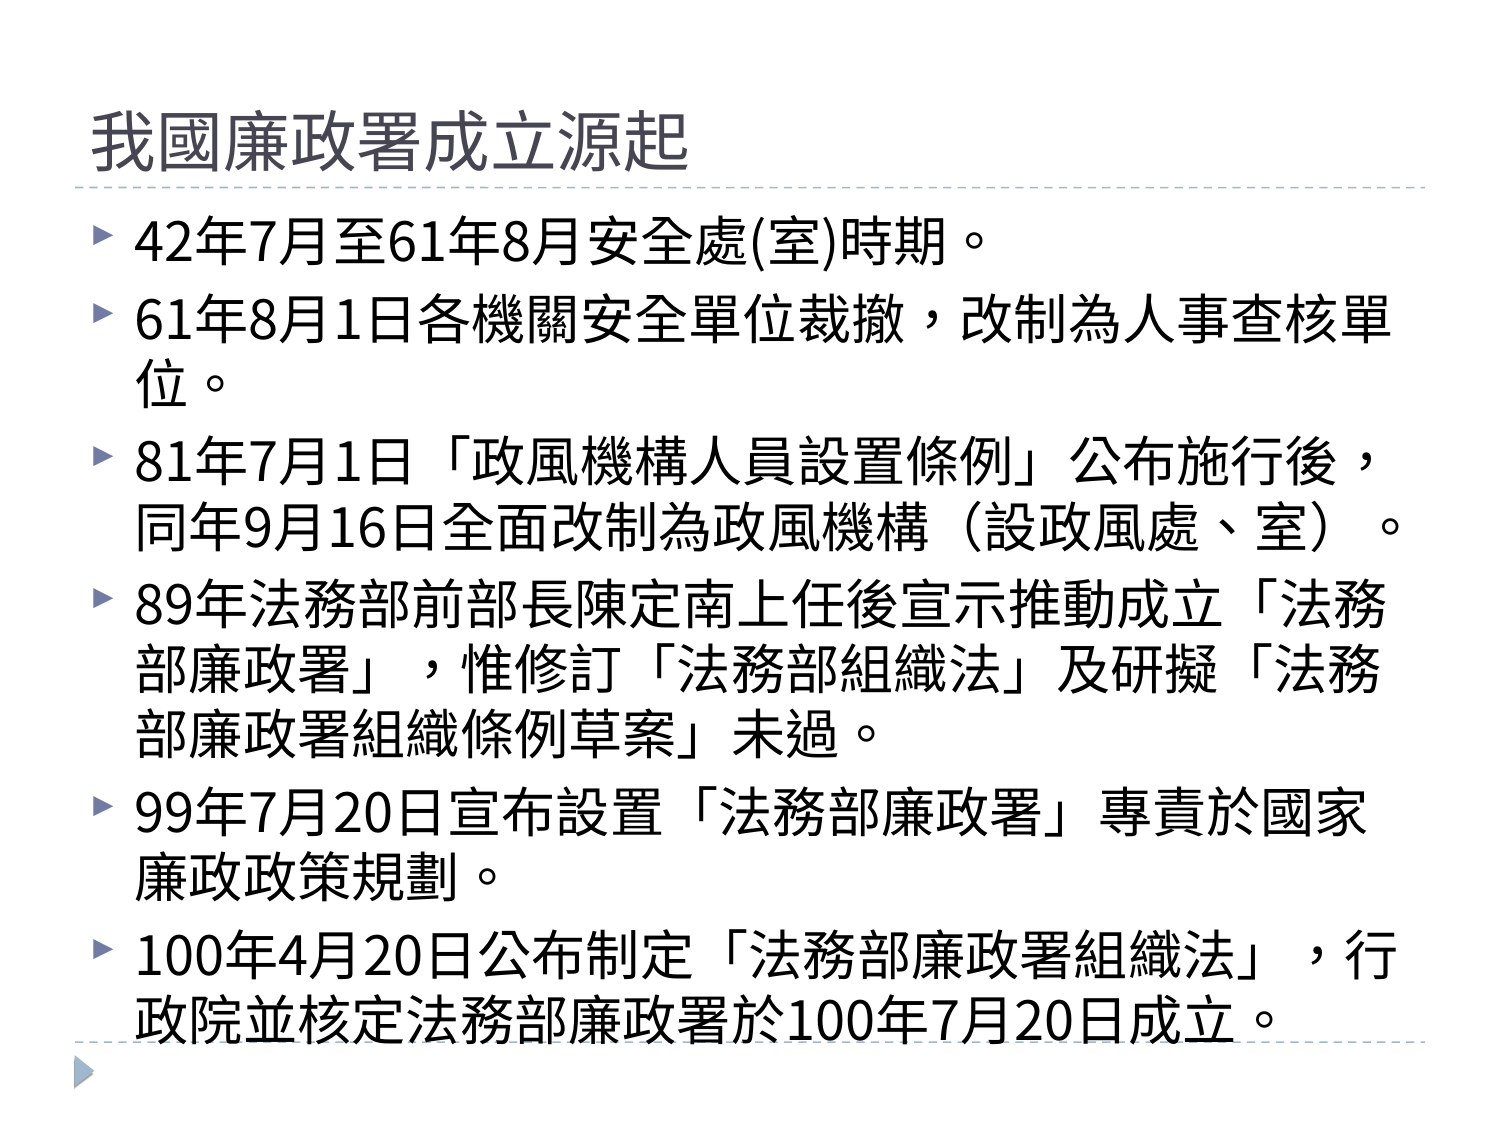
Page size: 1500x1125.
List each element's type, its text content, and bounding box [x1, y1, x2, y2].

list 42年7月至61年8月安全處(室)時期。 61年8月1日各機關安全單位裁撤，改制為人事查核單位。 81年7月1日「政風機構人員設置條例」公布施行後，同年9月16日全面改制為政風機構（設政風處、室）。 89年法務部前部長陳定南上任後宣示推動成立「法務部廉政署」，惟修訂「法務部組織法」及研擬「法務部廉政署組織條例草案」未過。 99年7月20日宣布設置「法務部廉政署」專責於國家廉政政策規劃。 100年4月20日公布制定「法務部廉政署組織法」，行政院並核定法務部廉政署於100年7月20日成立。 [75, 200, 1425, 1083]
title 我國廉政署成立源起 [75, 24, 1425, 188]
